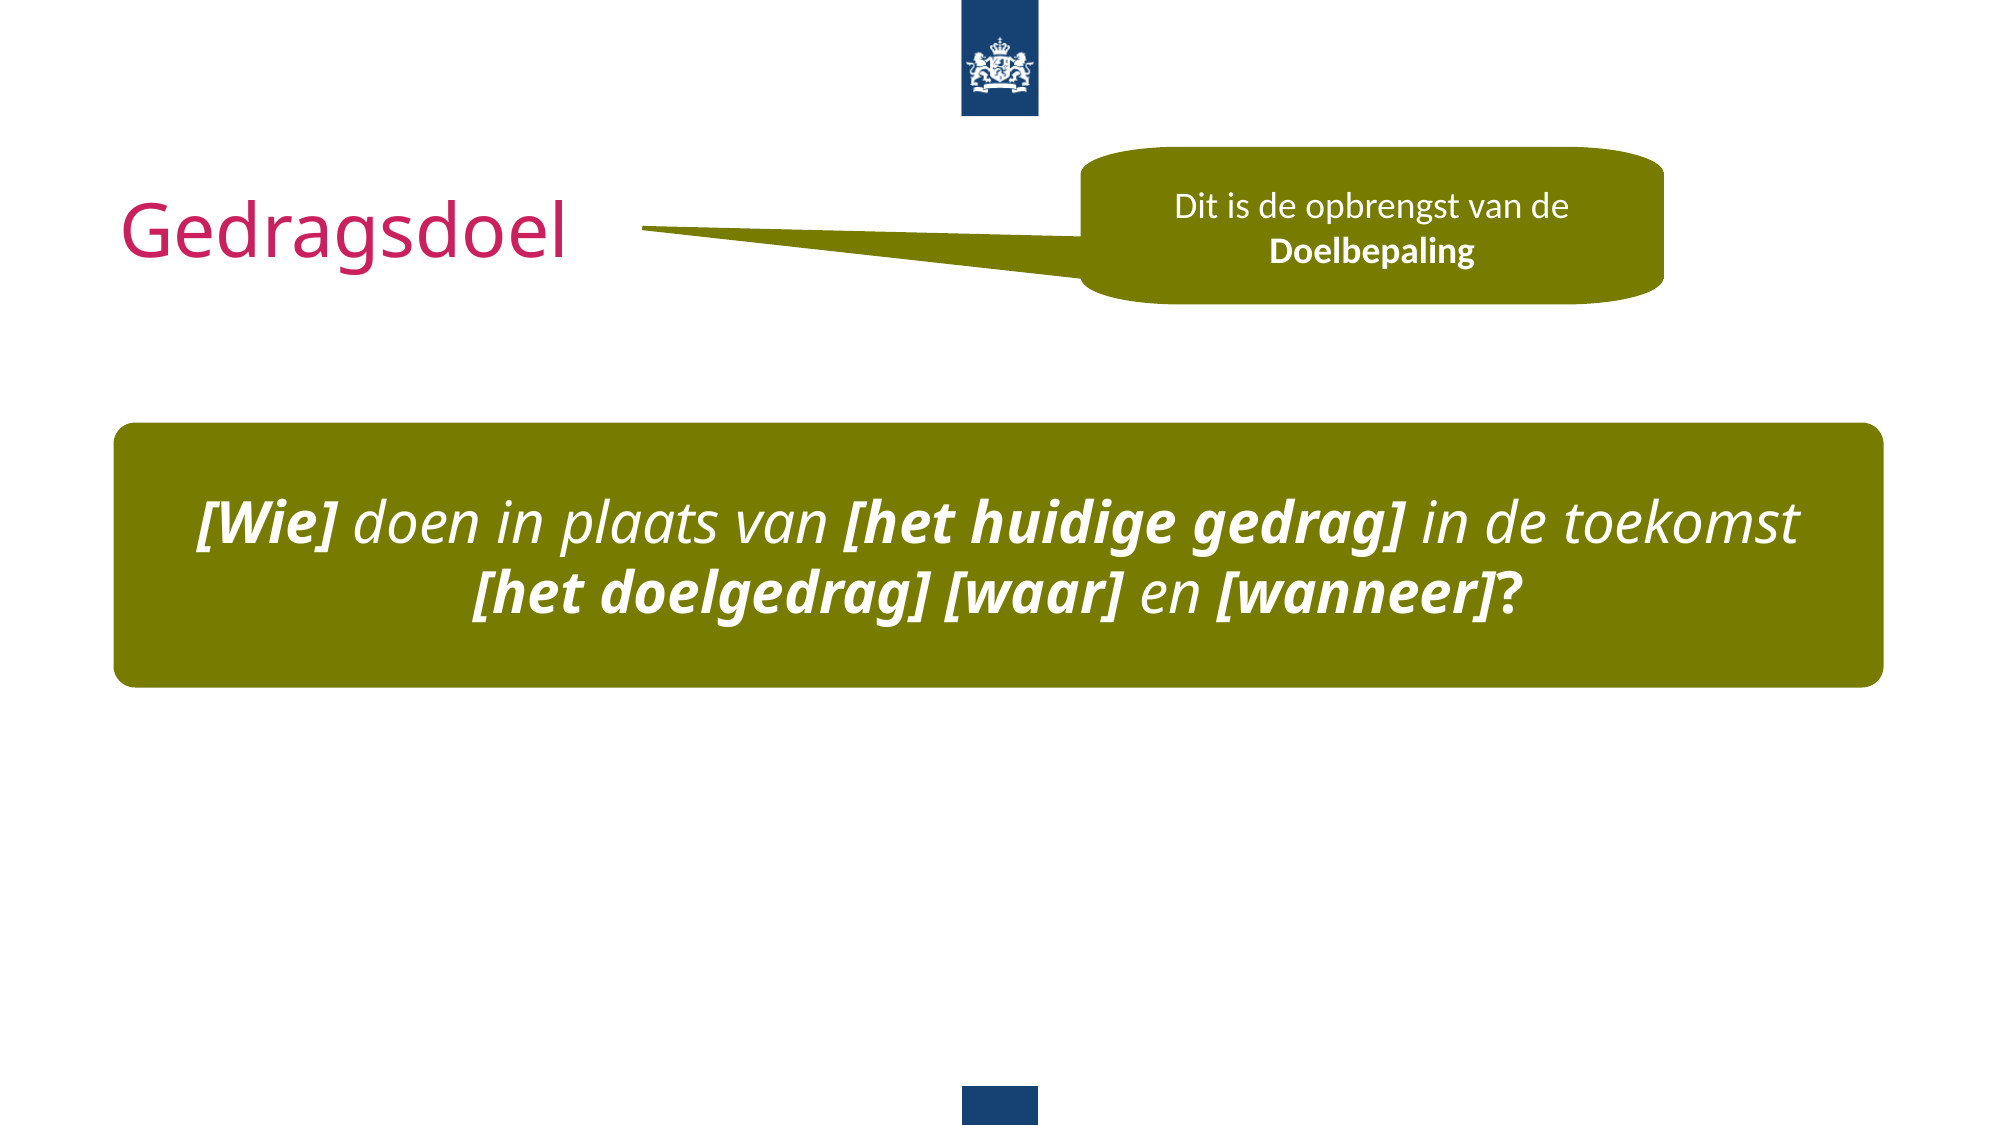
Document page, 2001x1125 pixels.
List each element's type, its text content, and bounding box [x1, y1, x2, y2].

text_box Gedragsdoel [104, 125, 1897, 281]
text_box Dit is de opbrengst van de Doelbepaling [642, 148, 1662, 303]
text_box [Wie] doen in plaats van [het huidige gedrag] in de toekomst [het doelgedrag] [waar] en [wanneer]? [113, 422, 1884, 688]
